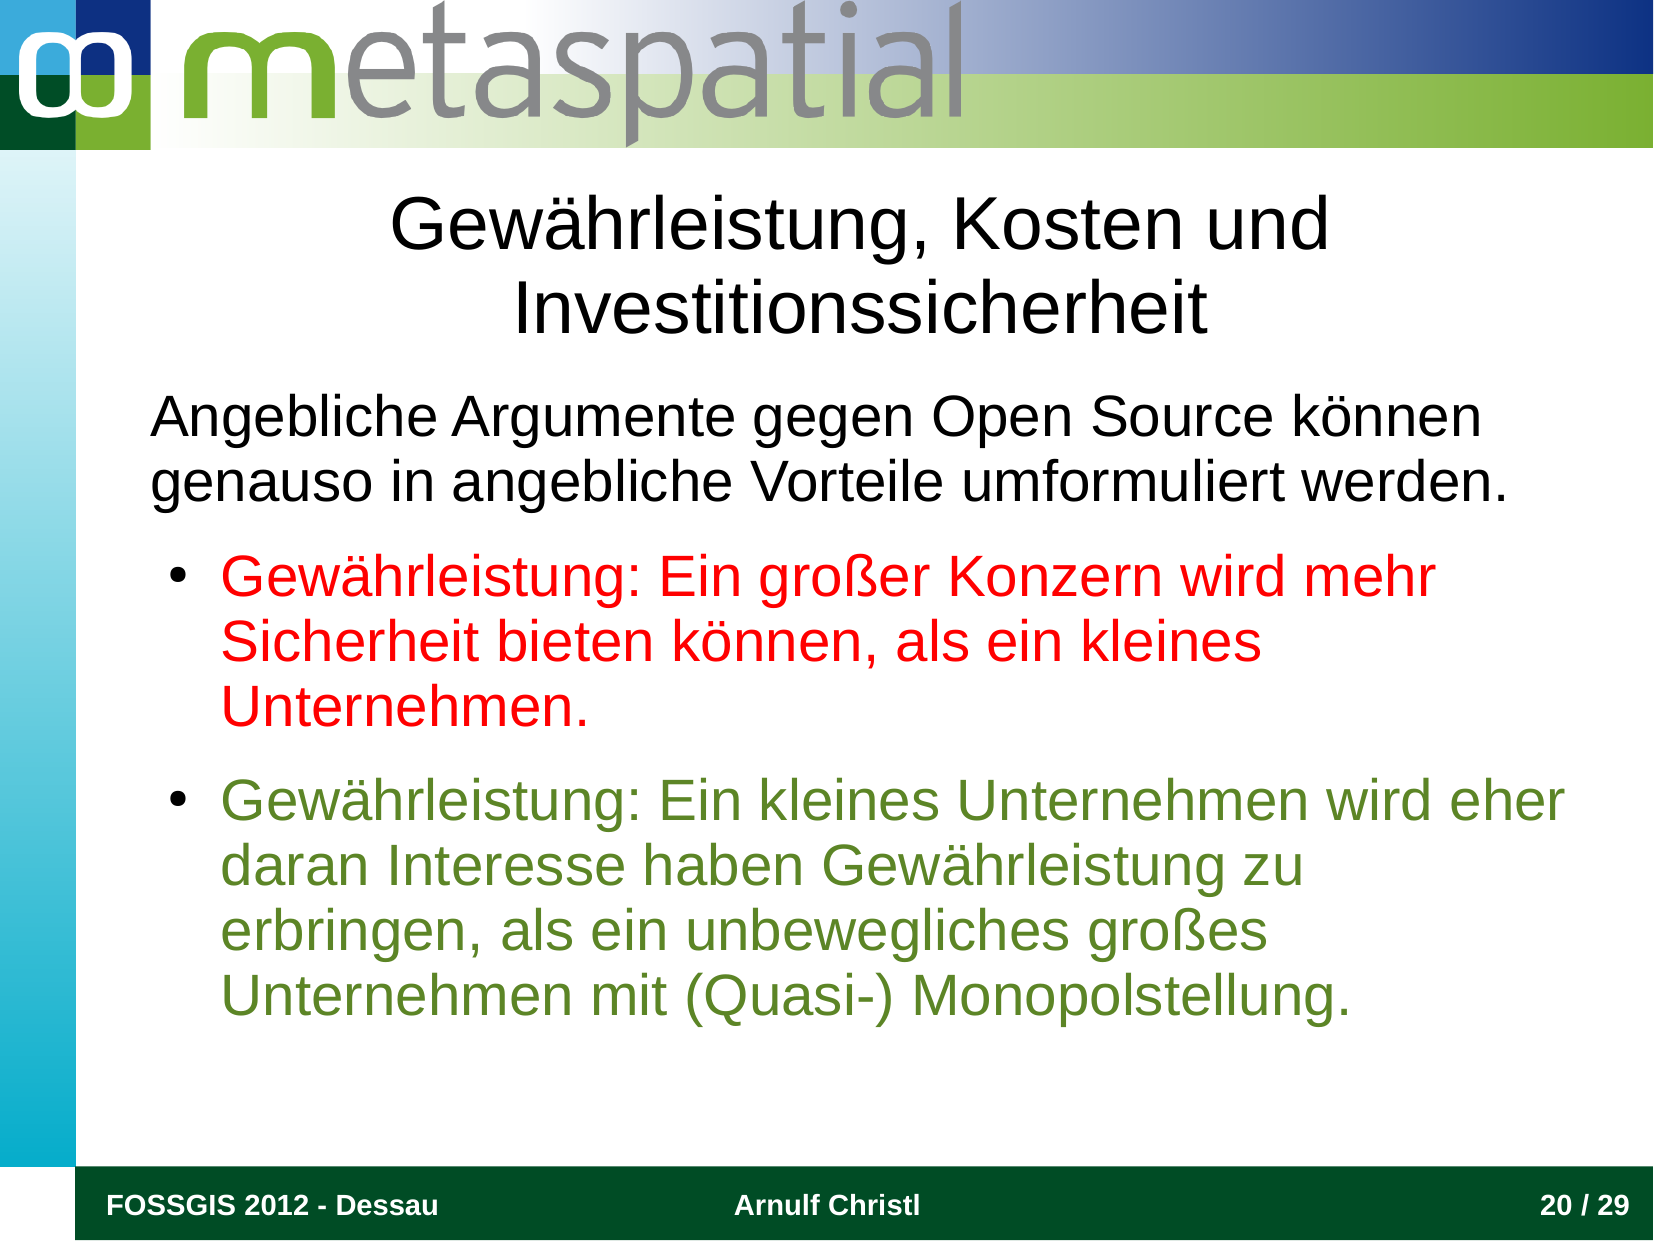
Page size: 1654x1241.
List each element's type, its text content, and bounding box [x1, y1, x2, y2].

picture [0, 0, 961, 150]
list Angebliche Argumente gegen Open Source können genauso in angebliche Vorteile umformuliert werden. Gewährleistung: Ein großer Konzern wird mehr Sicherheit bieten können, als ein kleines Unternehmen. Gewährleistung: Ein kleines Unternehmen wird eher daran Interesse haben Gewährleistung zu erbringen, als ein unbewegliches großes Unternehmen mit (Quasi-) Monopolstellung. [150, 383, 1571, 1126]
title Gewährleistung, Kosten und Investitionssicherheit [150, 161, 1571, 369]
